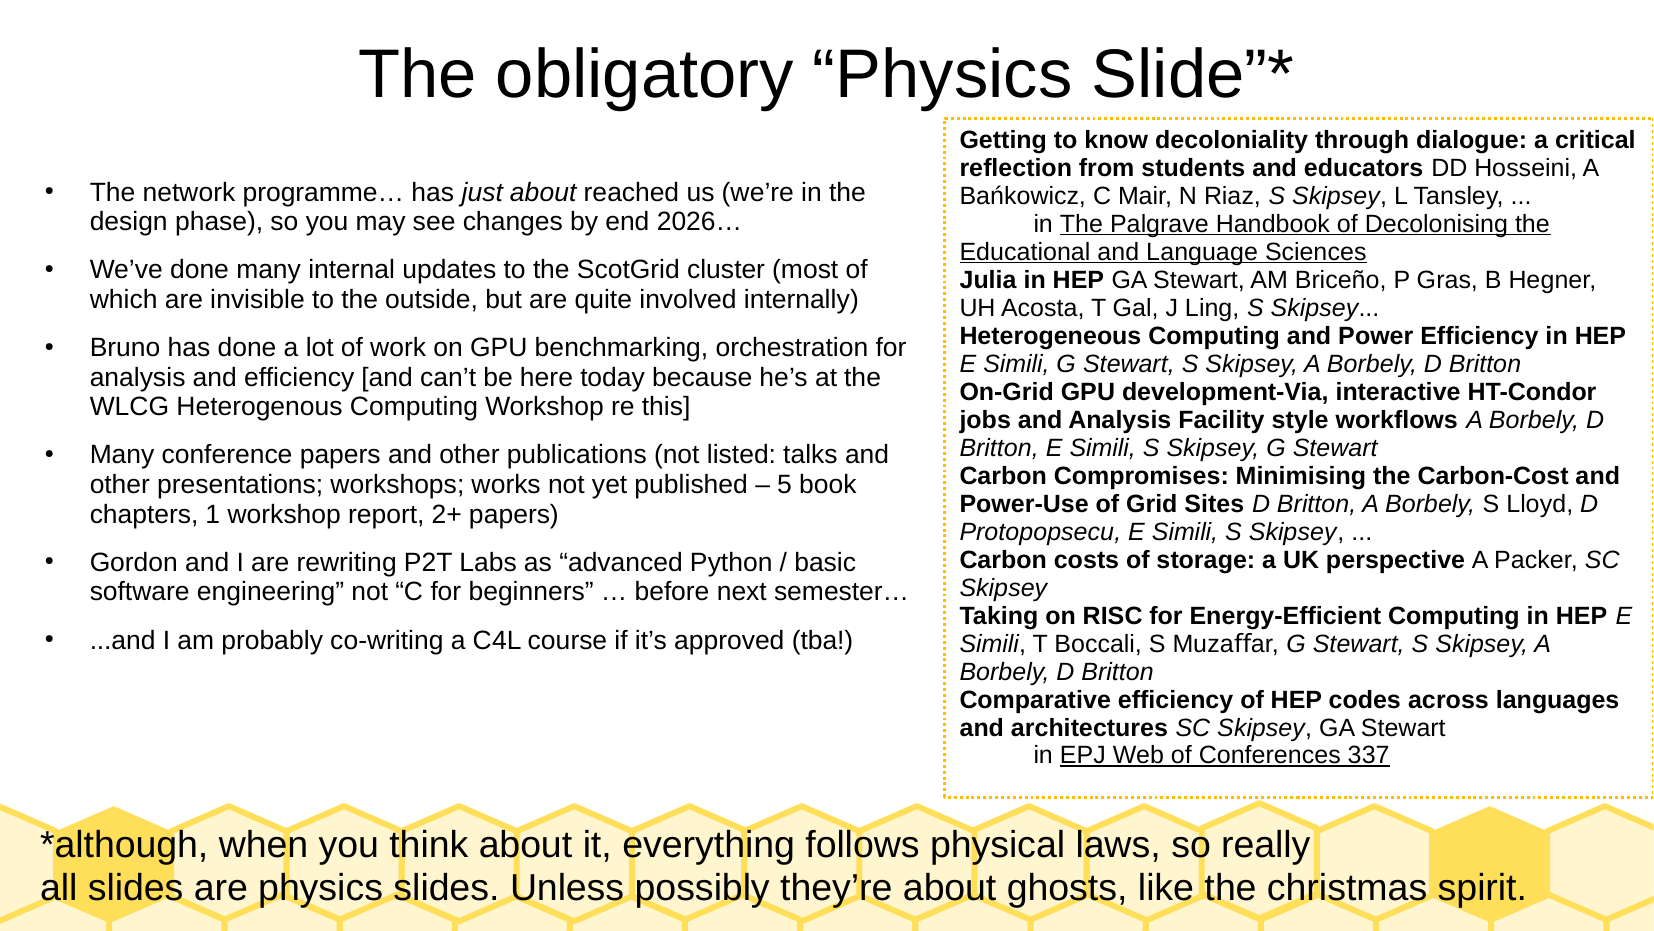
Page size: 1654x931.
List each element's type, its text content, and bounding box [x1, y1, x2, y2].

text_box *although, when you think about it, everything follows physical laws, so really all slides are physics slides. Unless possibly they’re about ghosts, like the christmas spirit. [25, 816, 1546, 916]
title The obligatory “Physics Slide”* [88, 0, 1565, 148]
text_box Getting to know decoloniality through dialogue: a critical reflection from students and educators DD Hosseini, A Bańkowicz, C Mair, N Riaz, S Skipsey, L Tansley, ... in The Palgrave Handbook of Decolonising the Educational and Language Sciences Julia in HEP GA Stewart, AM Briceño, P Gras, B Hegner, UH Acosta, T Gal, J Ling, S Skipsey... Heterogeneous Computing and Power Efﬁciency in HEP E Simili, G Stewart, S Skipsey, A Borbely, D Britton On-Grid GPU development-Via, interactive HT-Condor jobs and Analysis Facility style workflows A Borbely, D Britton, E Simili, S Skipsey, G Stewart Carbon Compromises: Minimising the Carbon-Cost and Power-Use of Grid Sites D Britton, A Borbely, S Lloyd, D Protopopsecu, E Simili, S Skipsey, ... Carbon costs of storage: a UK perspective A Packer, SC Skipsey Taking on RISC for Energy-Efﬁcient Computing in HEP E Simili, T Boccali, S Muzaﬀar, G Stewart, S Skipsey, A Borbely, D Britton Comparative efficiency of HEP codes across languages and architectures SC Skipsey, GA Stewart in EPJ Web of Conferences 337 [944, 118, 1654, 798]
list The network programme… has just about reached us (we’re in the design phase), so you may see changes by end 2026… We’ve done many internal updates to the ScotGrid cluster (most of which are invisible to the outside, but are quite involved internally) Bruno has done a lot of work on GPU benchmarking, orchestration for analysis and efficiency [and can’t be here today because he’s at the WLCG Heterogenous Computing Workshop re this] Many conference papers and other publications (not listed: talks and other presentations; workshops; works not yet published – 5 book chapters, 1 workshop report, 2+ papers) Gordon and I are rewriting P2T Labs as “advanced Python / basic software engineering” not “C for beginners” … before next semester… ...and I am probably co-writing a C4L course if it’s approved (tba!) [29, 177, 916, 739]
